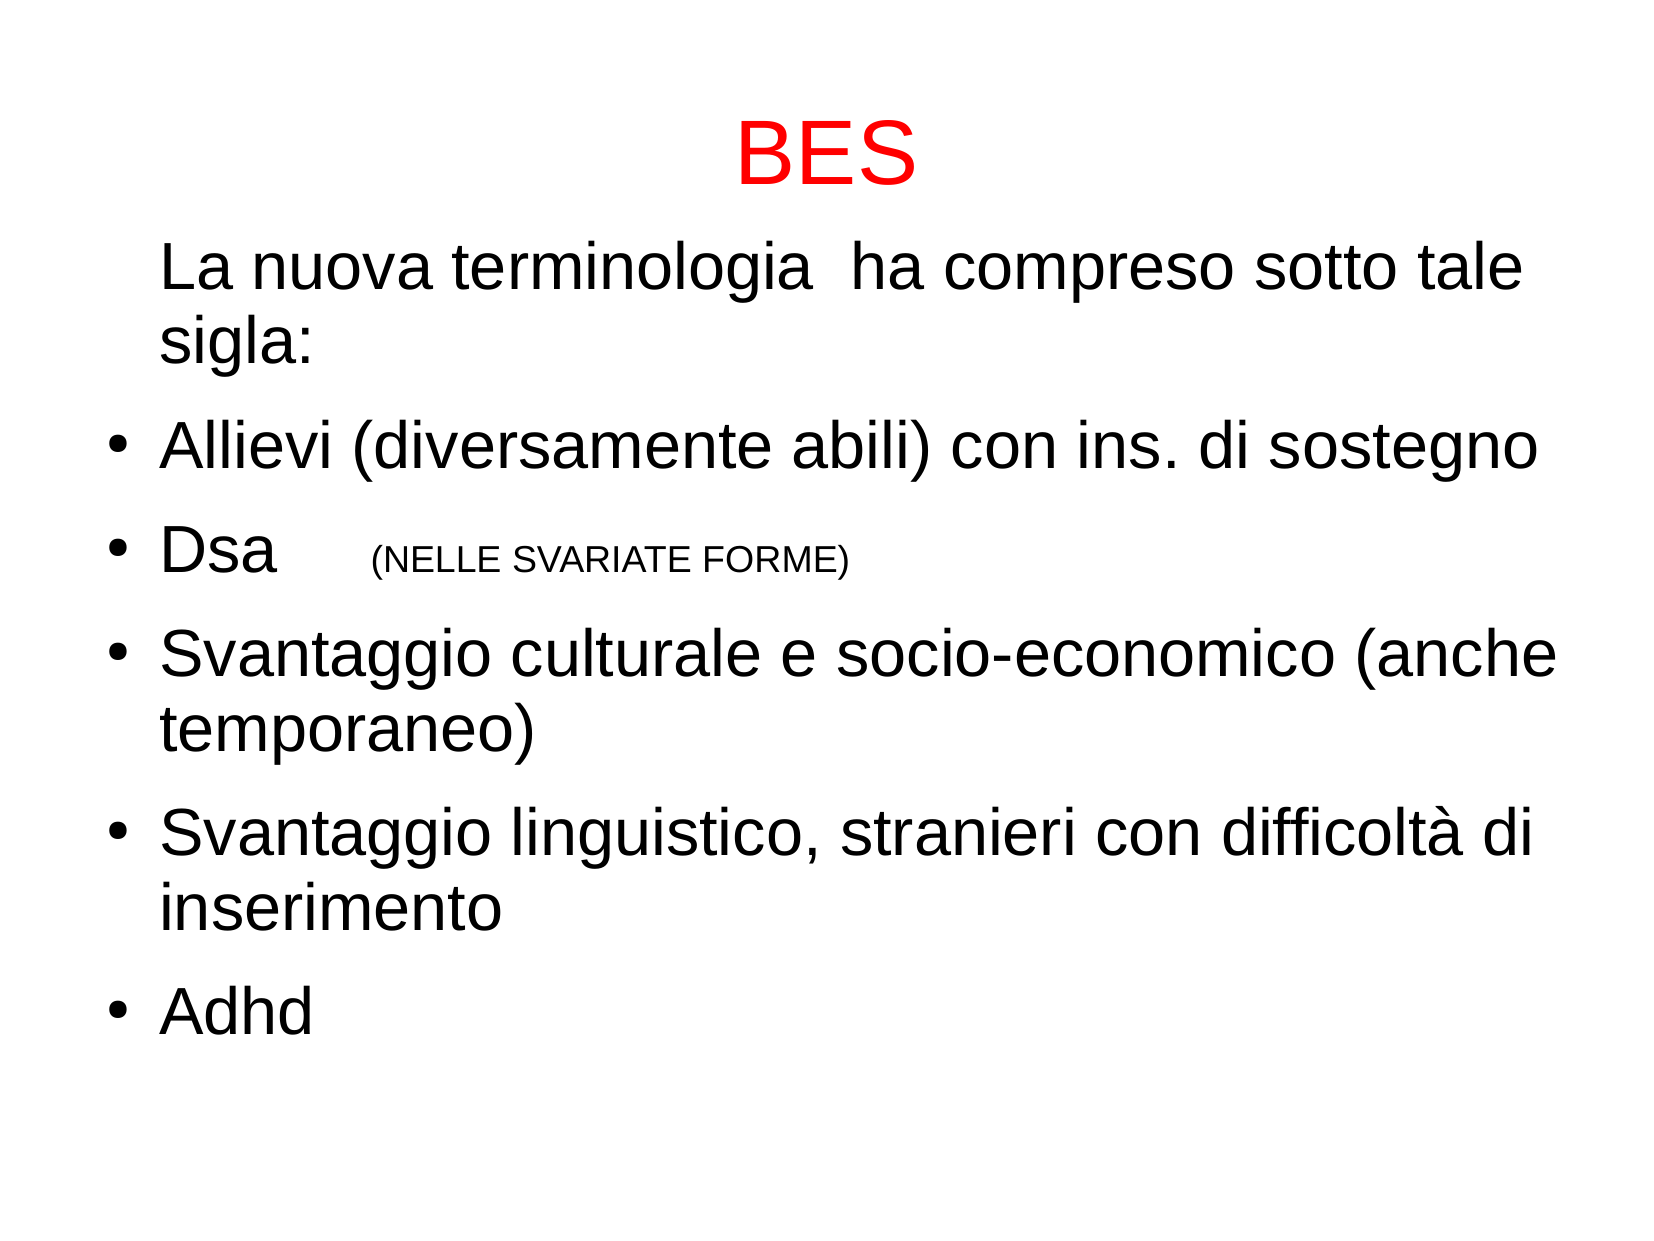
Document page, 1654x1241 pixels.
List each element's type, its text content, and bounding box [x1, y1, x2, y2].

list La nuova terminologia ha compreso sotto tale sigla: Allievi (diversamente abili) con ins. di sostegno Dsa (NELLE SVARIATE FORME) Svantaggio culturale e socio-economico (anche temporaneo) Svantaggio linguistico, stranieri con difficoltà di inserimento Adhd [88, 228, 1577, 1050]
title BES [82, 49, 1571, 257]
